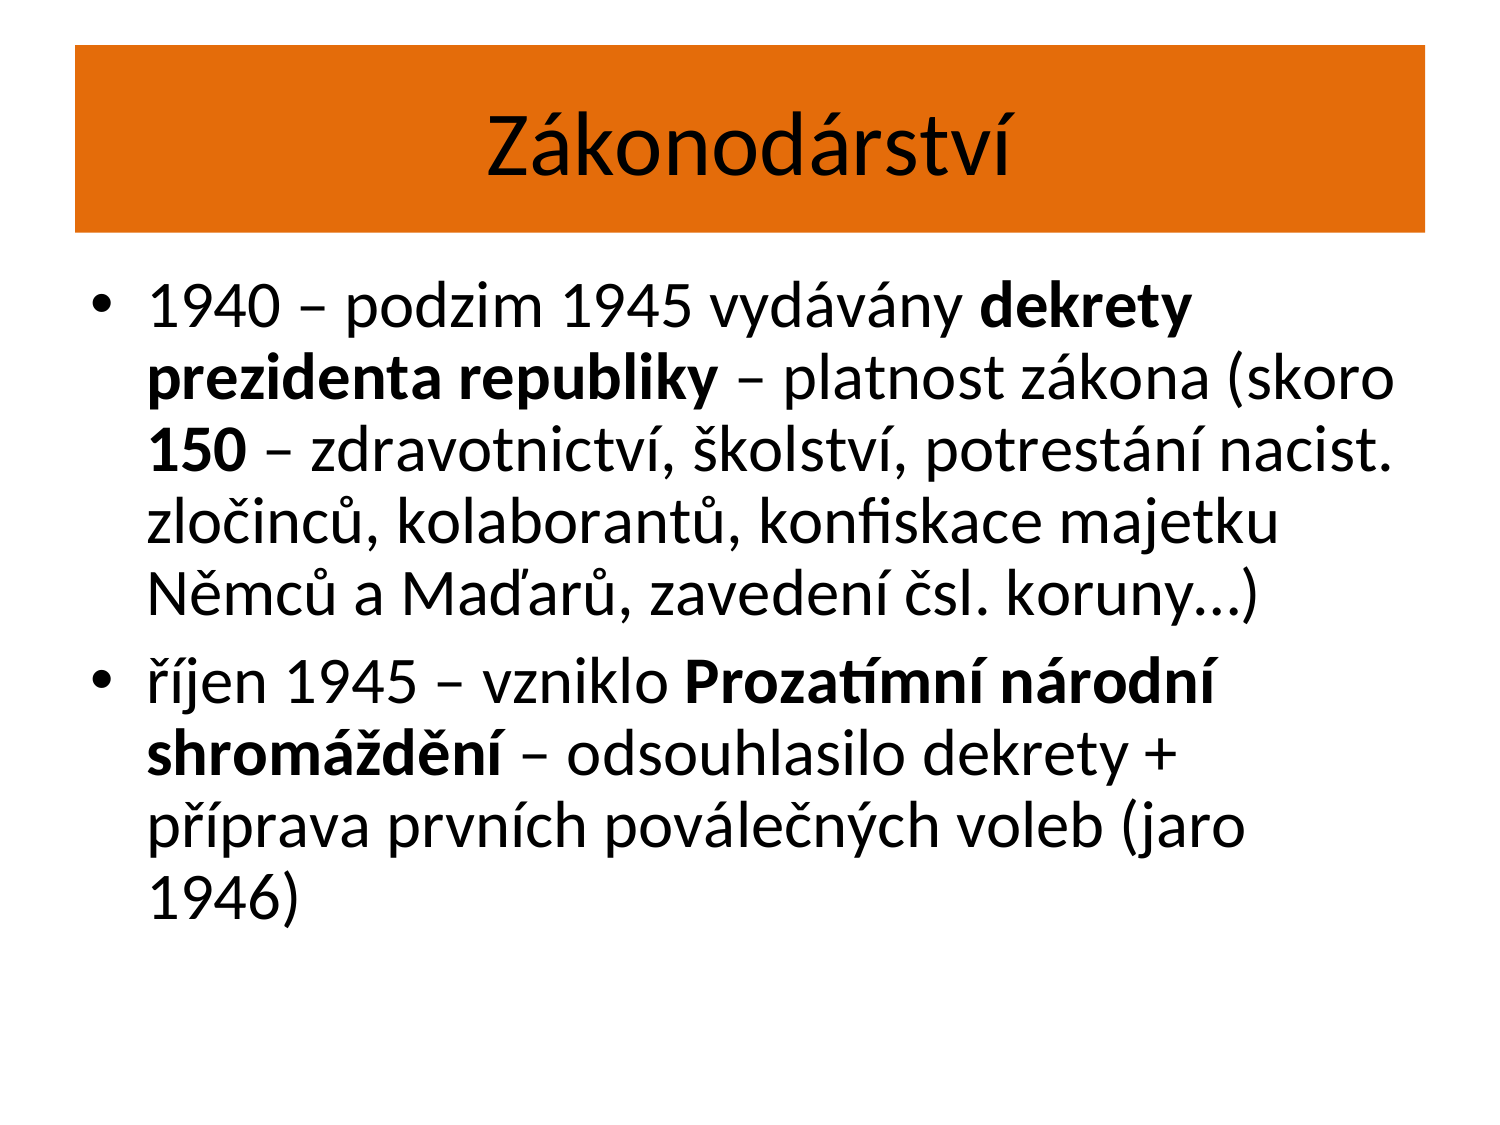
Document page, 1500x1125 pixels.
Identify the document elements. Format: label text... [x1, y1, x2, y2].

list 1940 – podzim 1945 vydávány dekrety prezidenta republiky – platnost zákona (skoro 150 – zdravotnictví, školství, potrestání nacist. zločinců, kolaborantů, konfiskace majetku Němců a Maďarů, zavedení čsl. koruny…) říjen 1945 – vzniklo Prozatímní národní shromáždění – odsouhlasilo dekrety + příprava prvních poválečných voleb (jaro 1946) [75, 262, 1426, 1006]
title Zákonodárství [75, 45, 1426, 233]
